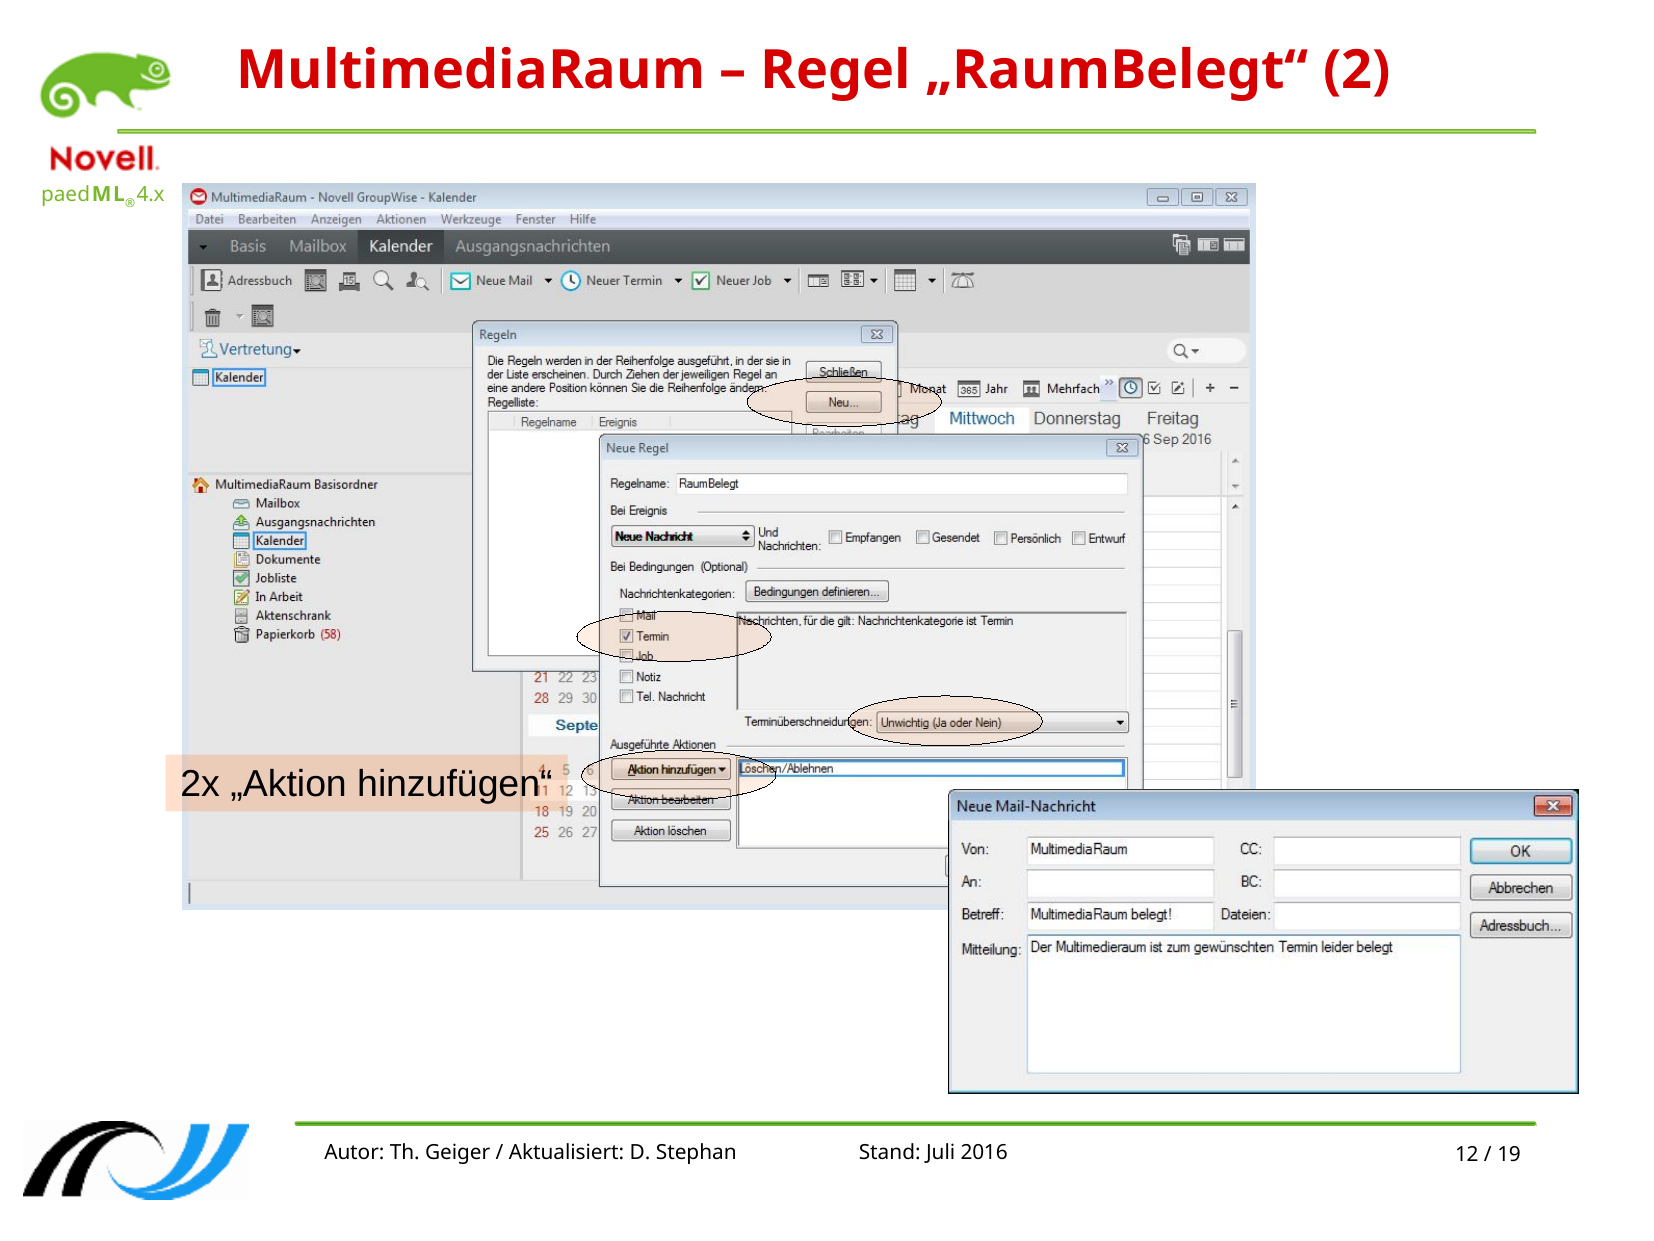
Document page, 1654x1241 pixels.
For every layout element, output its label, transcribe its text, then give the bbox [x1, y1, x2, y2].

text_box [848, 695, 1043, 746]
text_box [576, 611, 772, 662]
text_box [581, 750, 776, 801]
title MultimediaRaum – Regel „RaumBelegt“ (2) [236, 17, 1536, 119]
picture [23, 1121, 249, 1200]
text_box 2x „Aktion hinzufügen“ [165, 754, 568, 812]
text_box [747, 376, 942, 427]
picture [26, 35, 1579, 1094]
